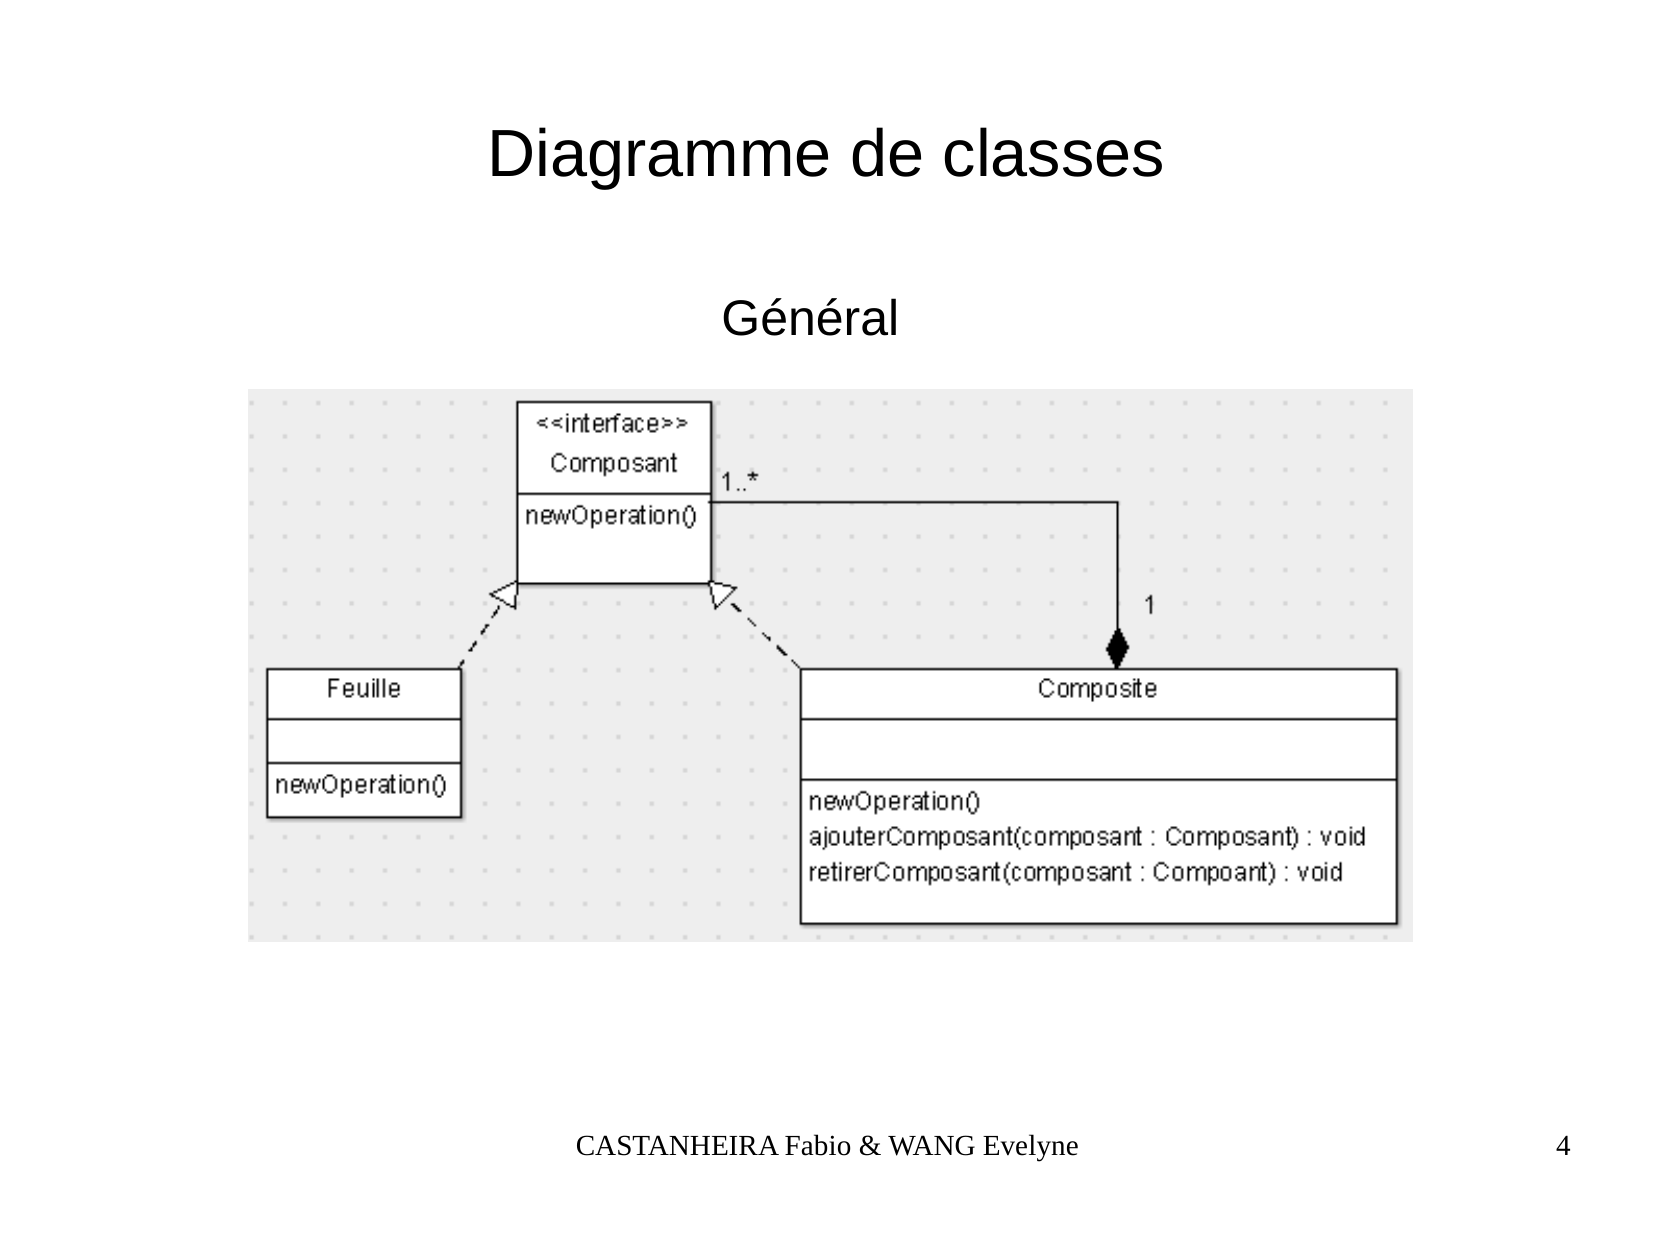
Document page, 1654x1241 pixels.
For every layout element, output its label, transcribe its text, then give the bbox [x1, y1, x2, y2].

list Général [82, 290, 1538, 1010]
title Diagramme de classes [82, 49, 1571, 257]
picture [248, 389, 1413, 942]
